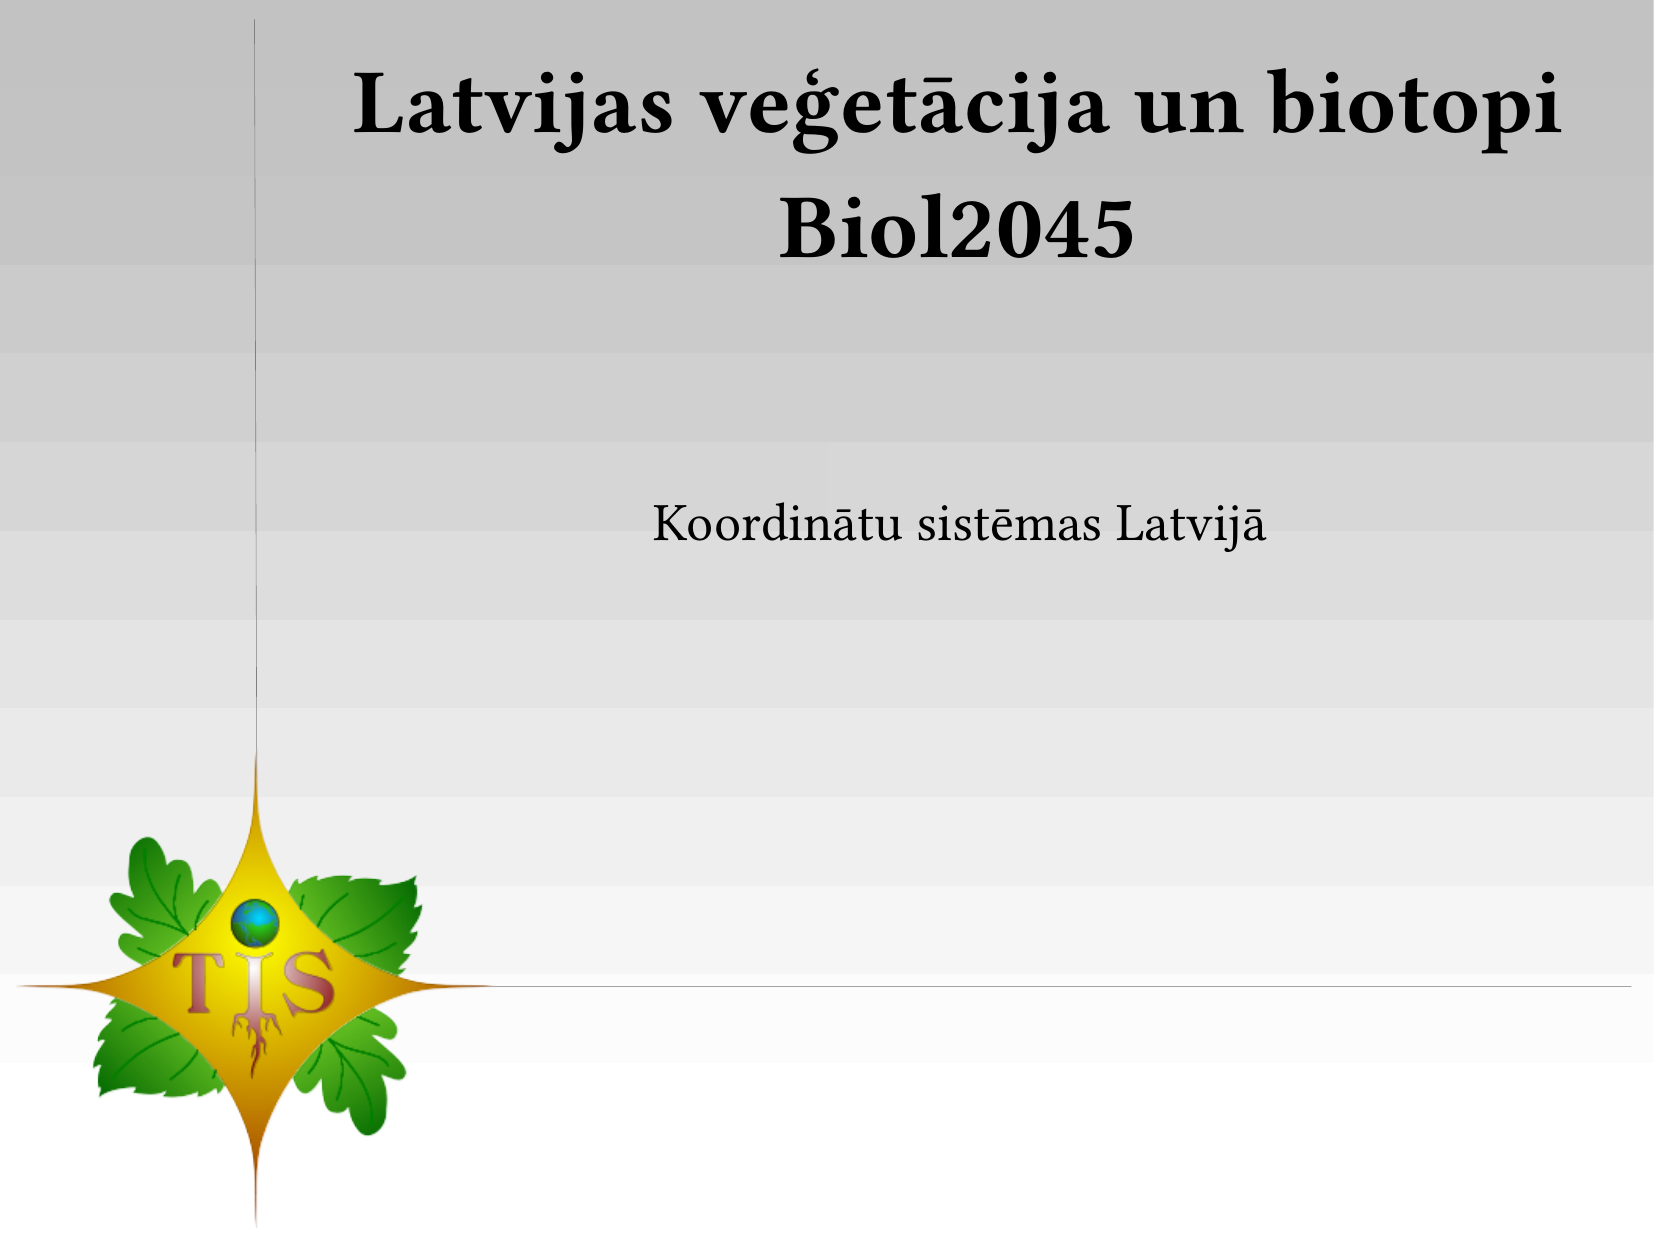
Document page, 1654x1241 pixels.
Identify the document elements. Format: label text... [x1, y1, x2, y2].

picture [0, 0, 1654, 1241]
title Koordinātu sistēmas Latvijā [327, 413, 1595, 621]
